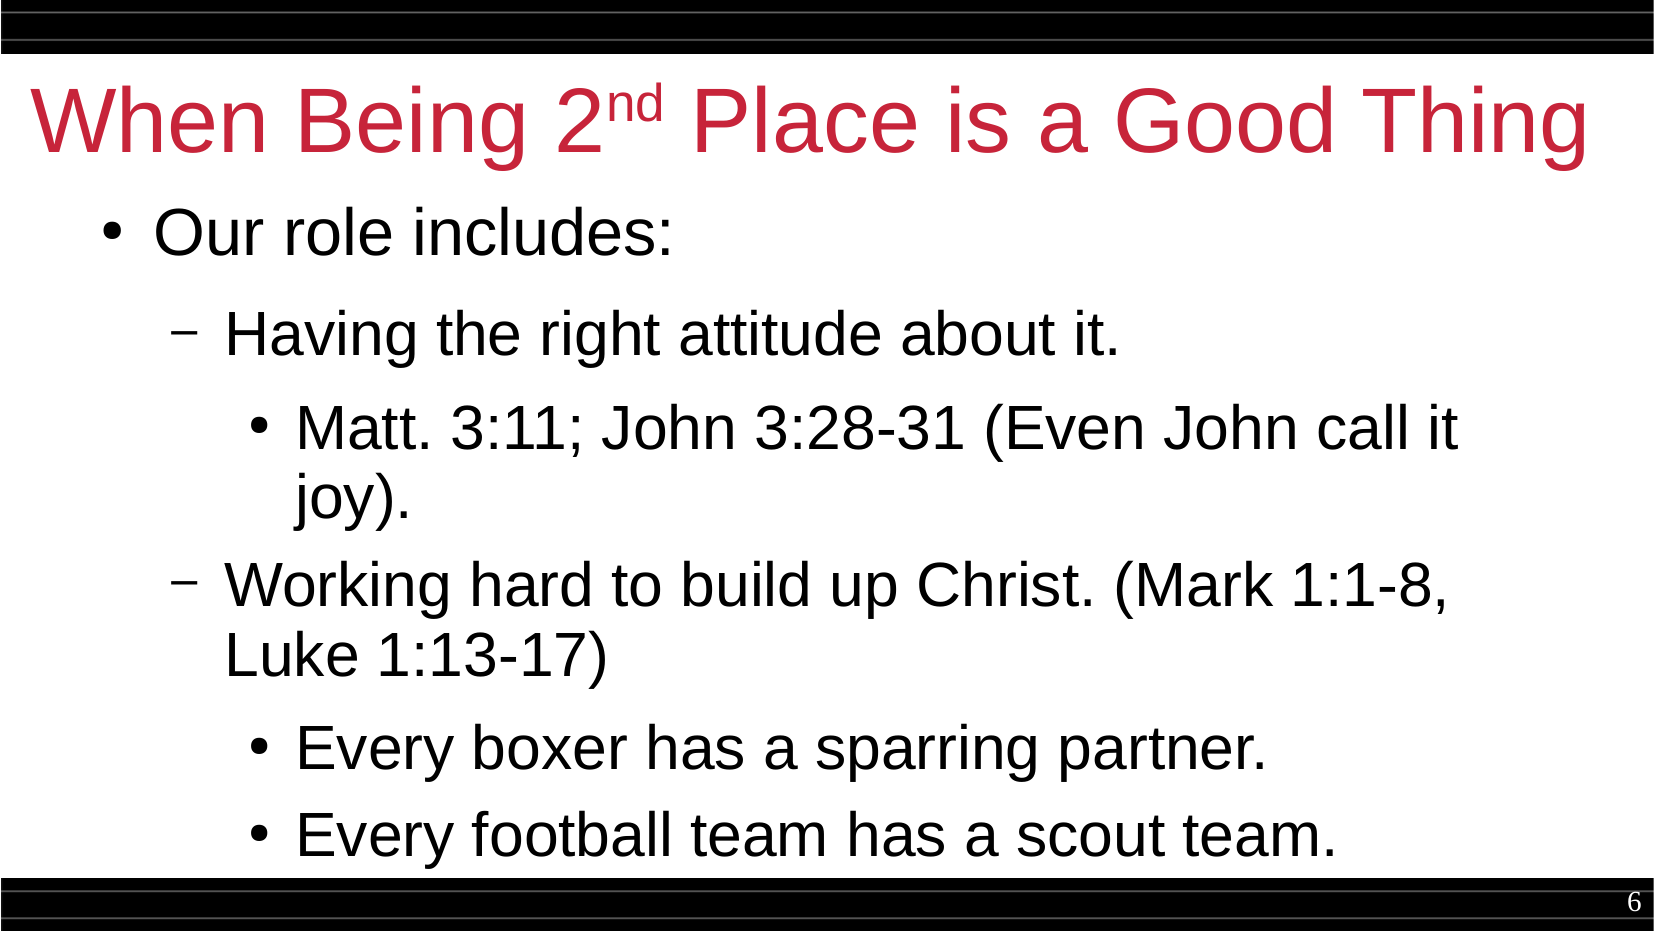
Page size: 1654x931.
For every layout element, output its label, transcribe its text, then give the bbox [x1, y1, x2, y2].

list Our role includes: Having the right attitude about it. Matt. 3:11; John 3:28-31 (Even John call it joy). Working hard to build up Christ. (Mark 1:1-8, Luke 1:13-17) Every boxer has a sparring partner. Every football team has a scout team. [82, 195, 1571, 886]
picture [1, 878, 1654, 931]
title When Being 2nd Place is a Good Thing [30, 16, 1621, 226]
picture [1, 0, 1654, 54]
